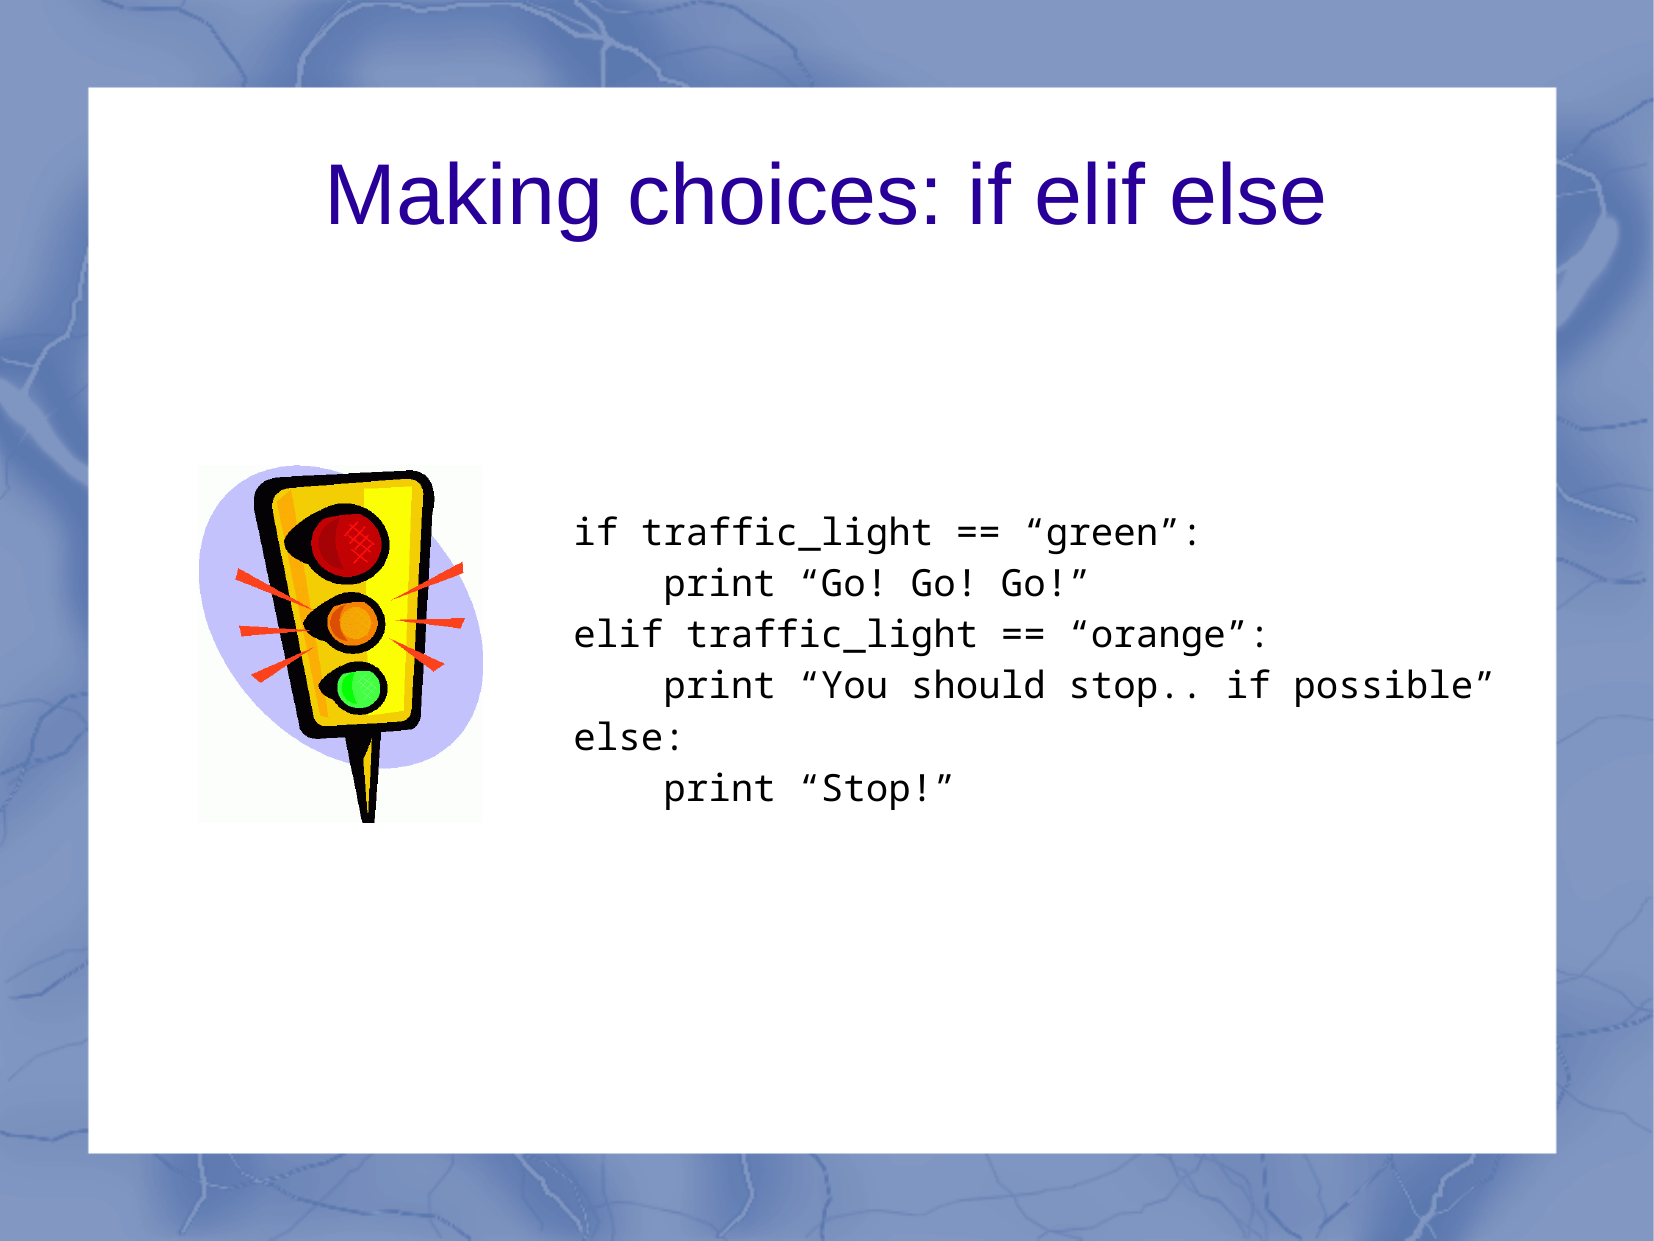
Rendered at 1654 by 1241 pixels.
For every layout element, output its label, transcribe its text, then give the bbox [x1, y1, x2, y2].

picture [0, 0, 1654, 1241]
title Making choices: if elif else [118, 90, 1536, 298]
text_box if traffic_light == “green”: print “Go! Go! Go!” elif traffic_light == “orange”: print “You should stop.. if possible” else: print “Stop!” [558, 498, 1511, 775]
